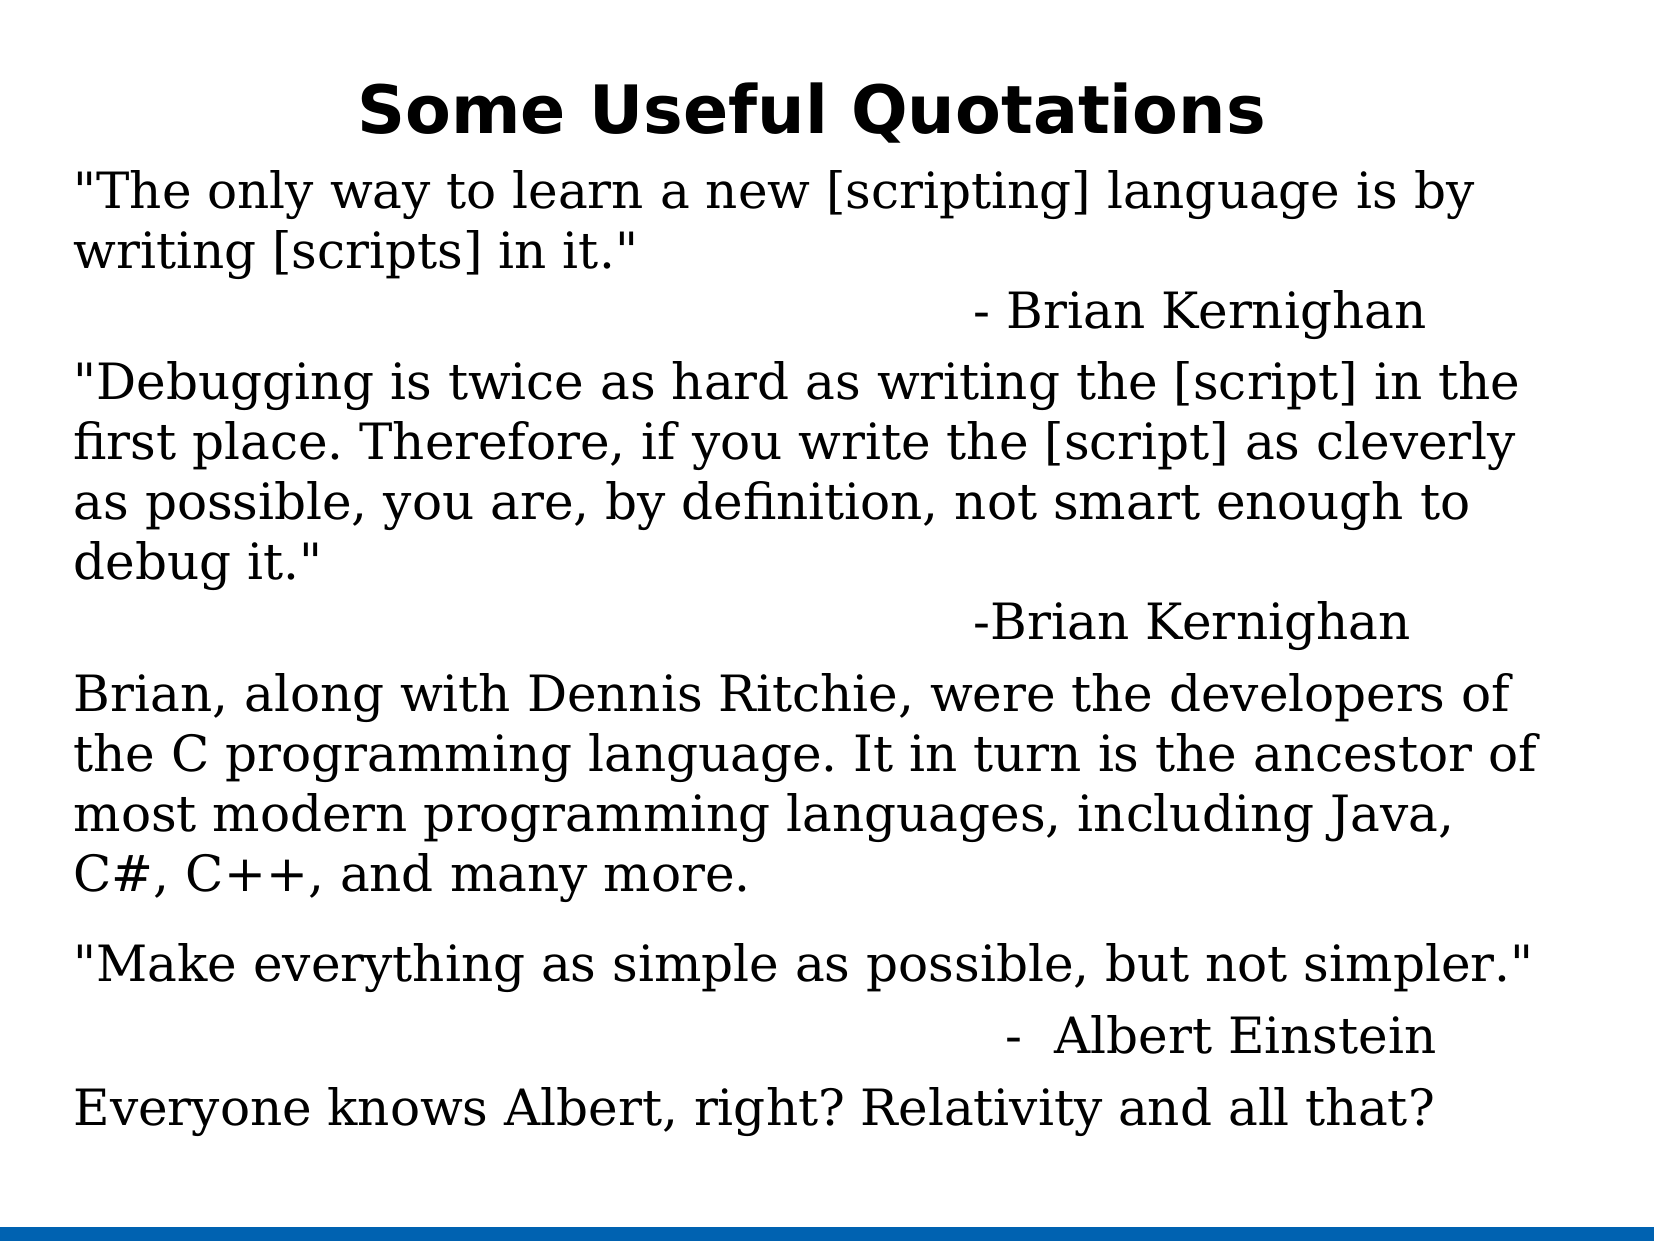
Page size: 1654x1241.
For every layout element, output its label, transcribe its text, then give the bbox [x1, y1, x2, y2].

text_box Some Useful Quotations "The only way to learn a new [scripting] language is by writing [scripts] in it." - Brian Kernighan "Debugging is twice as hard as writing the [script] in the first place. Therefore, if you write the [script] as cleverly as possible, you are, by definition, not smart enough to debug it." -Brian Kernighan Brian, along with Dennis Ritchie, were the developers of the C programming language. It in turn is the ancestor of most modern programming languages, including Java, C#, C++, and many more. "Make everything as simple as possible, but not simpler." - Albert Einstein Everyone knows Albert, right? Relativity and all that? [59, 59, 1565, 1143]
